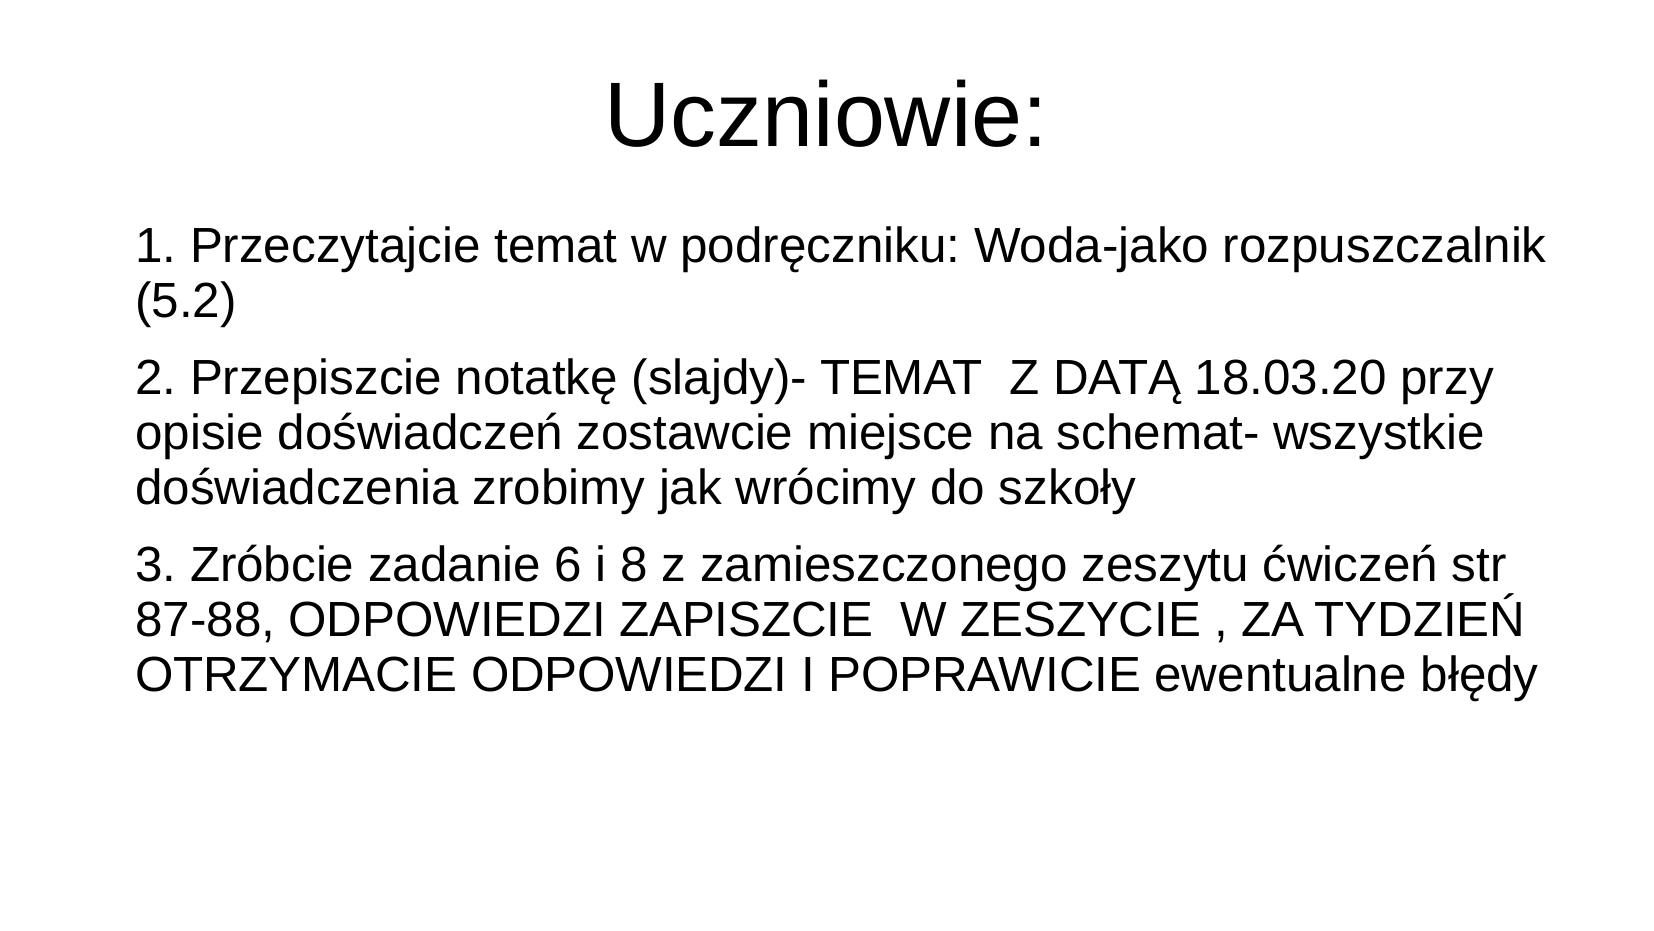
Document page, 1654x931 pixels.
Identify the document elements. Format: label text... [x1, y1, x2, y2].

list 1. Przeczytajcie temat w podręczniku: Woda-jako rozpuszczalnik (5.2) 2. Przepiszcie notatkę (slajdy)- TEMAT Z DATĄ 18.03.20 przy opisie doświadczeń zostawcie miejsce na schemat- wszystkie doświadczenia zrobimy jak wrócimy do szkoły 3. Zróbcie zadanie 6 i 8 z zamieszczonego zeszytu ćwiczeń str 87-88, ODPOWIEDZI ZAPISZCIE W ZESZYCIE , ZA TYDZIEŃ OTRZYMACIE ODPOWIEDZI I POPRAWICIE ewentualne błędy [82, 217, 1571, 758]
title Uczniowie: [82, 37, 1571, 193]
